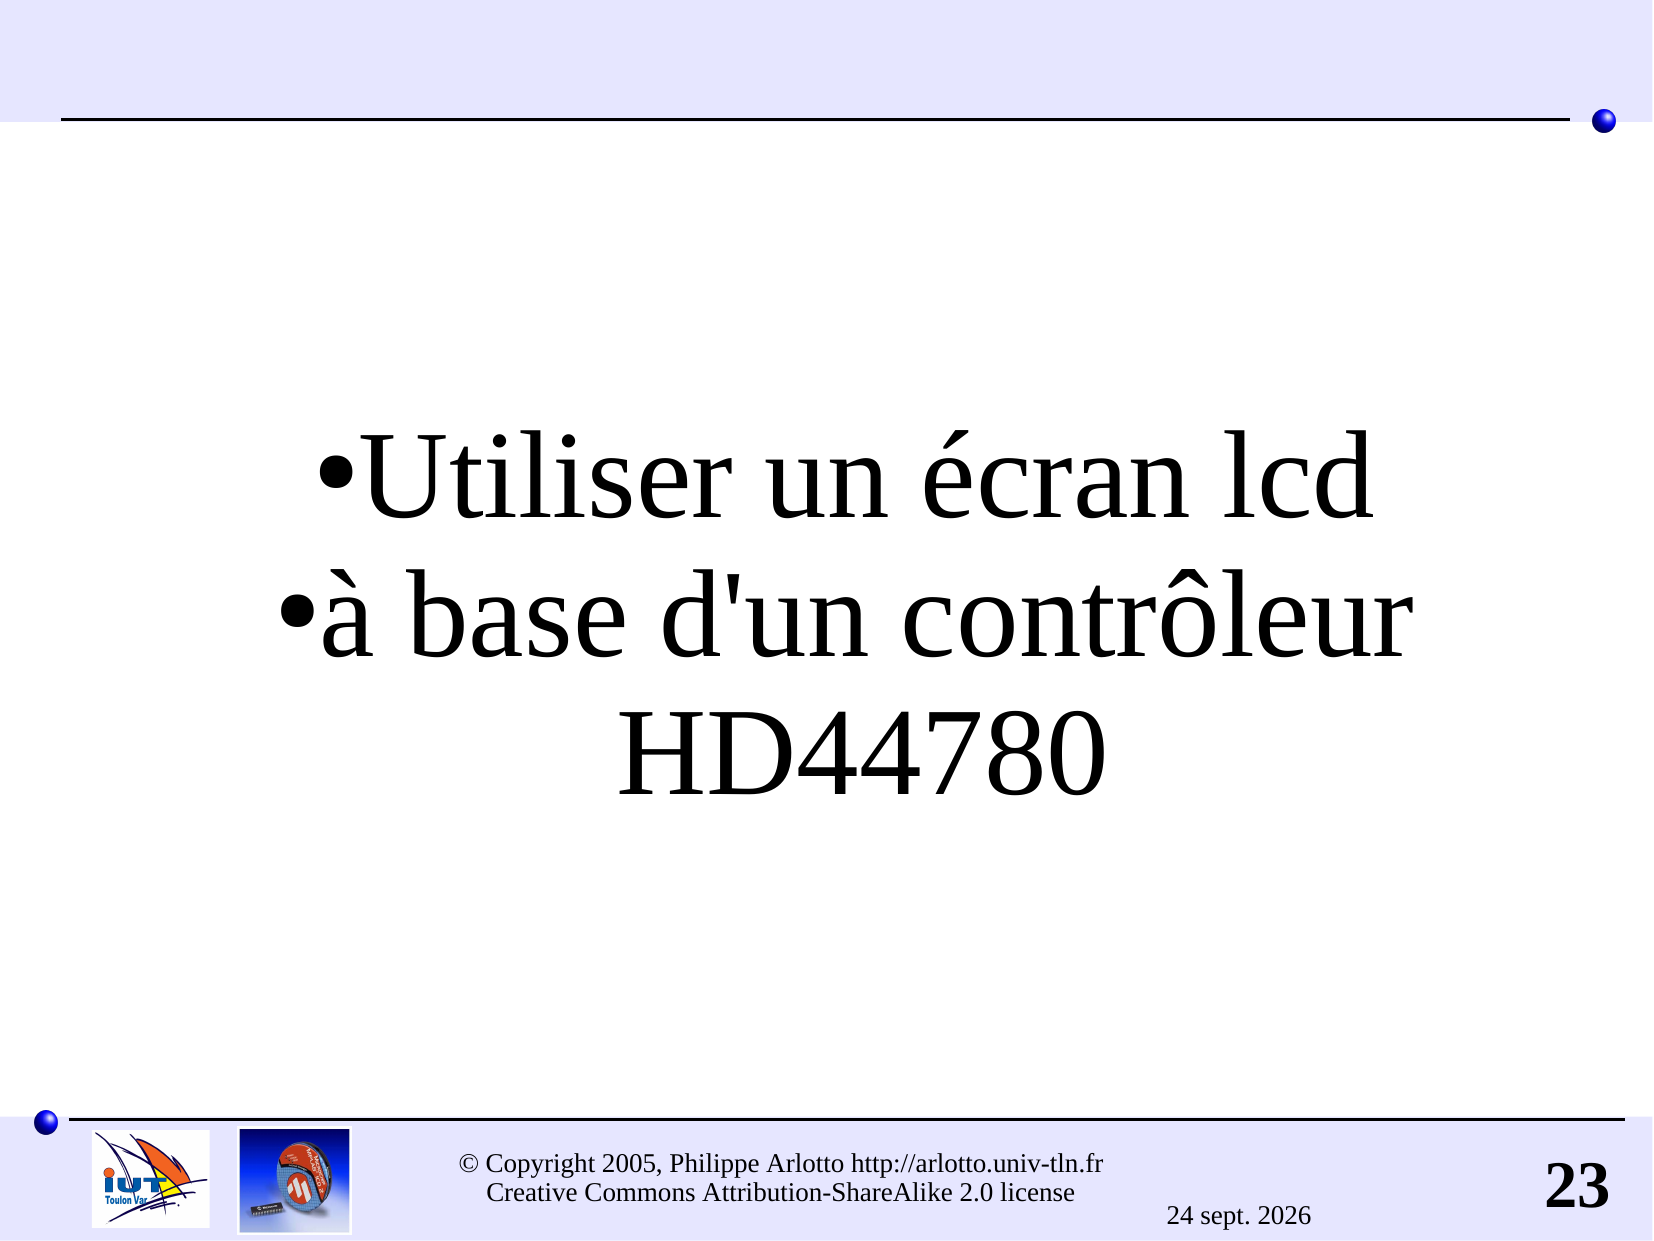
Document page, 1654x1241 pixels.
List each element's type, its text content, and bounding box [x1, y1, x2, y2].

picture [237, 1126, 352, 1235]
subtitle Utiliser un écran lcd à base d'un contrôleur HD44780 [121, 188, 1534, 1039]
